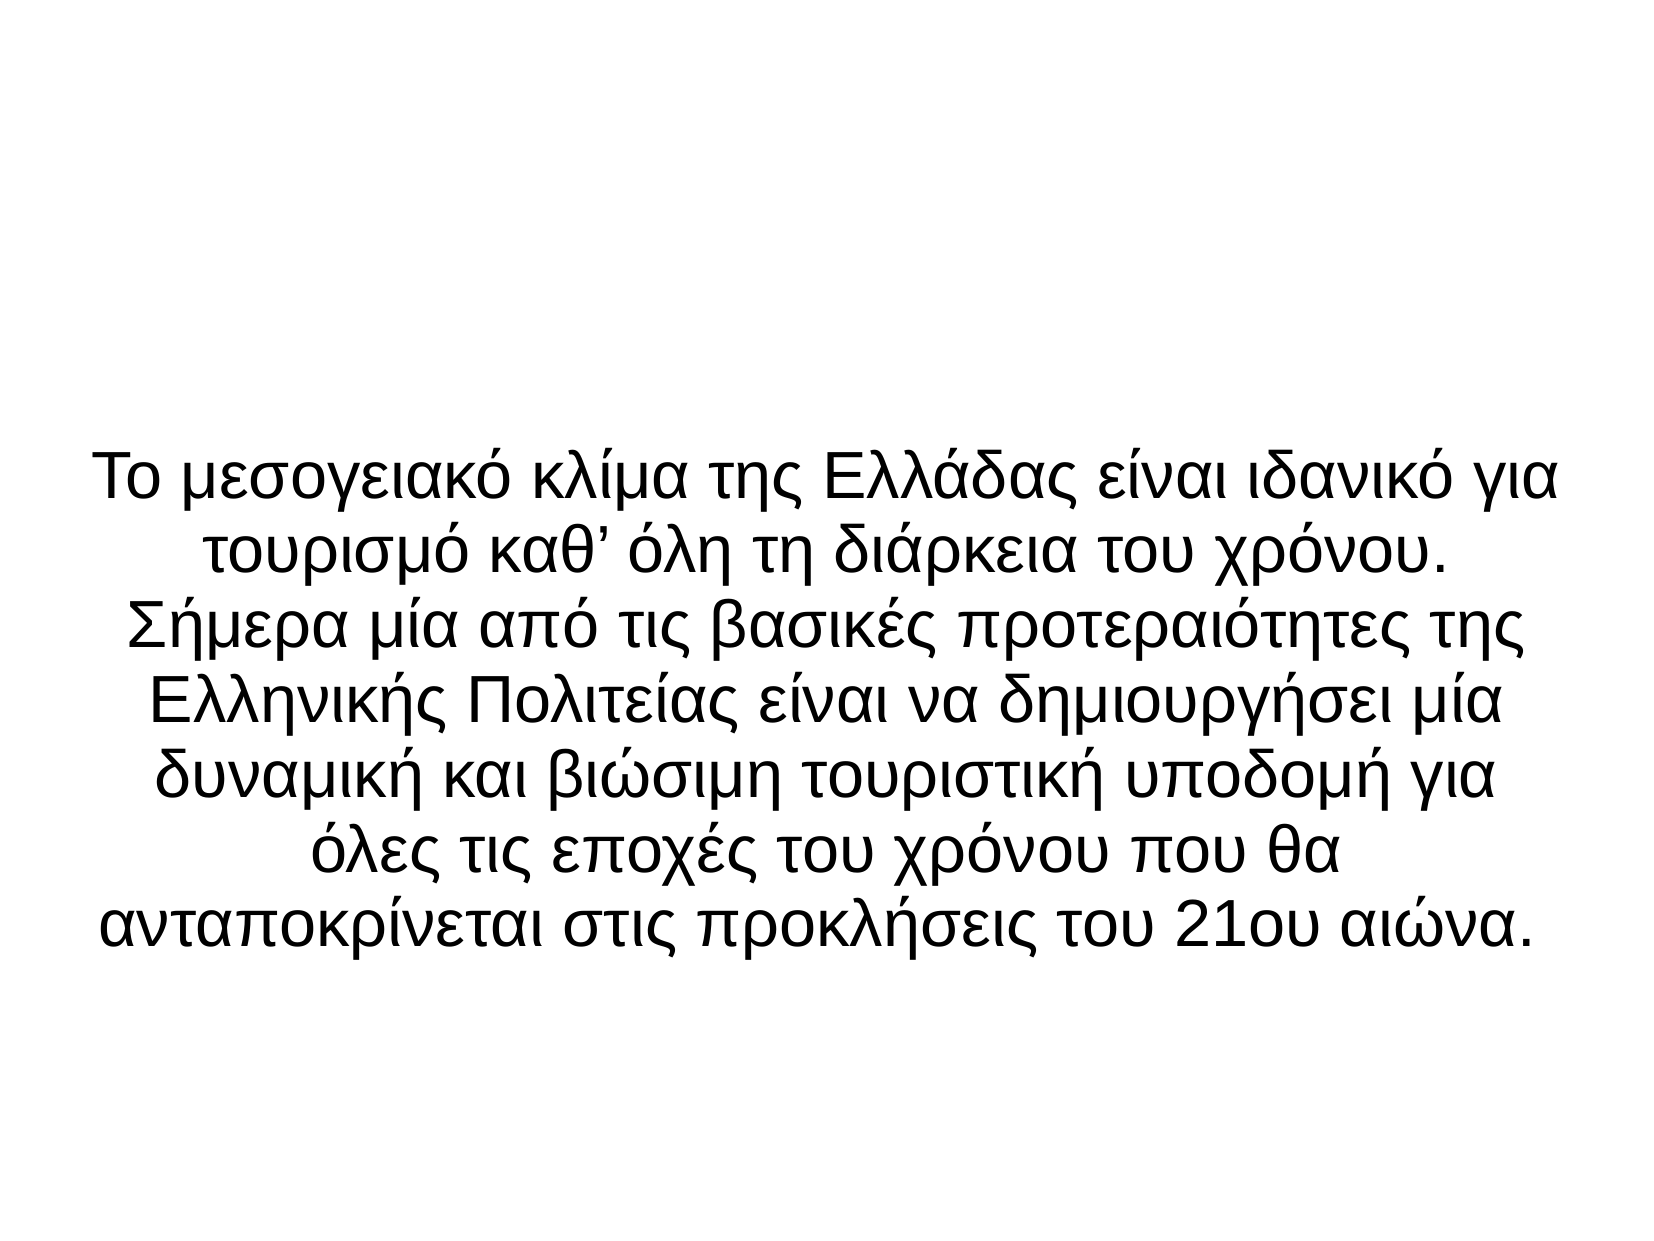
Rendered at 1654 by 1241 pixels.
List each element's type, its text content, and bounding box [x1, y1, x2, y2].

subtitle Το μεσογειακό κλίμα της Ελλάδας είναι ιδανικό για τουρισμό καθ’ όλη τη διάρκεια του χρόνου. Σήμερα μία από τις βασικές προτεραιότητες της Ελληνικής Πολιτείας είναι να δημιουργήσει μία δυναμική και βιώσιμη τουριστική υποδομή για όλες τις εποχές του χρόνου που θα ανταποκρίνεται στις προκλήσεις του 21ου αιώνα. [82, 290, 1571, 1109]
